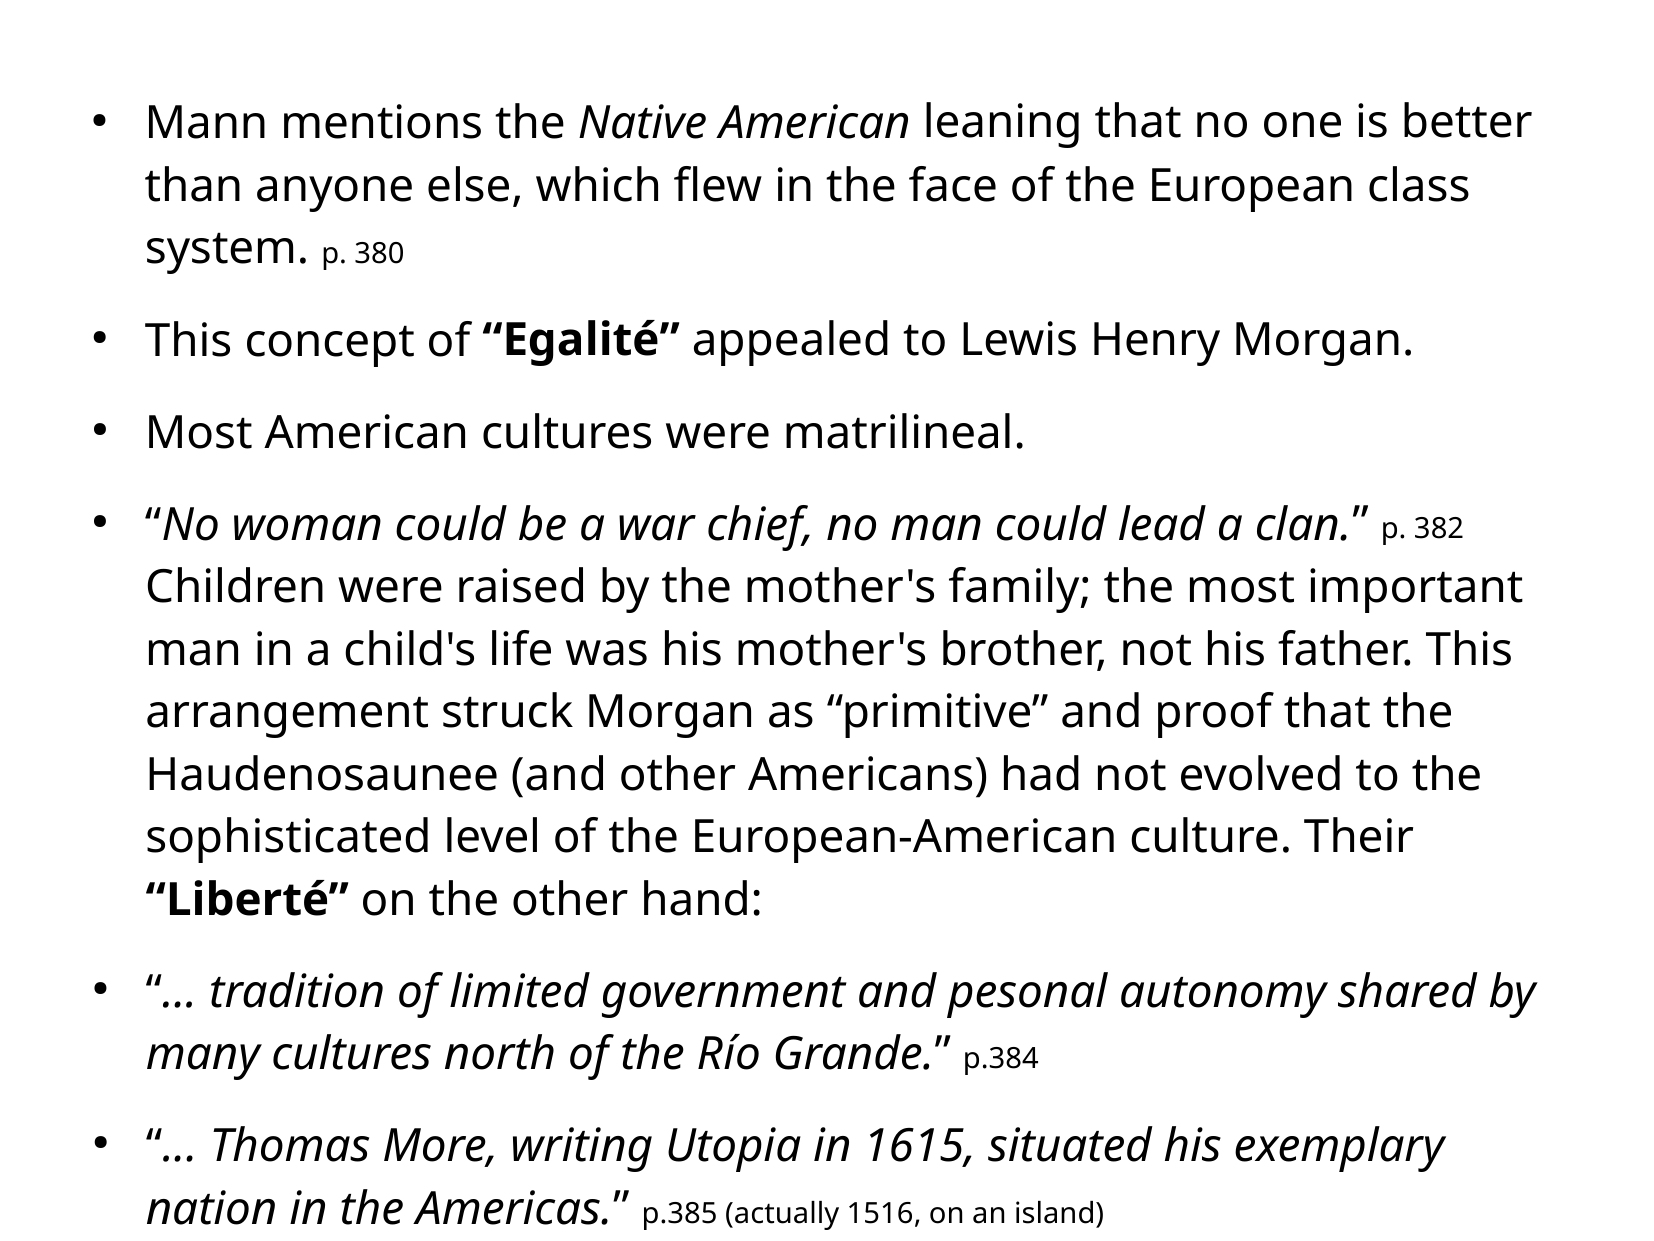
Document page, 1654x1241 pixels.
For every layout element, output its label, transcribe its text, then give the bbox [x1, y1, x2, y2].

list Mann mentions the Native American leaning that no one is better than anyone else, which flew in the face of the European class system. p. 380 This concept of “Egalité” appealed to Lewis Henry Morgan. Most American cultures were matrilineal. “No woman could be a war chief, no man could lead a clan.” p. 382 Children were raised by the mother's family; the most important man in a child's life was his mother's brother, not his father. This arrangement struck Morgan as “primitive” and proof that the Haudenosaunee (and other Americans) had not evolved to the sophisticated level of the European-American culture. Their “Liberté” on the other hand: “... tradition of limited government and pesonal autonomy shared by many cultures north of the Río Grande.” p.384 “... Thomas More, writing Utopia in 1615, situated his exemplary nation in the Americas.” p.385 (actually 1516, on an island) [73, 88, 1571, 1156]
